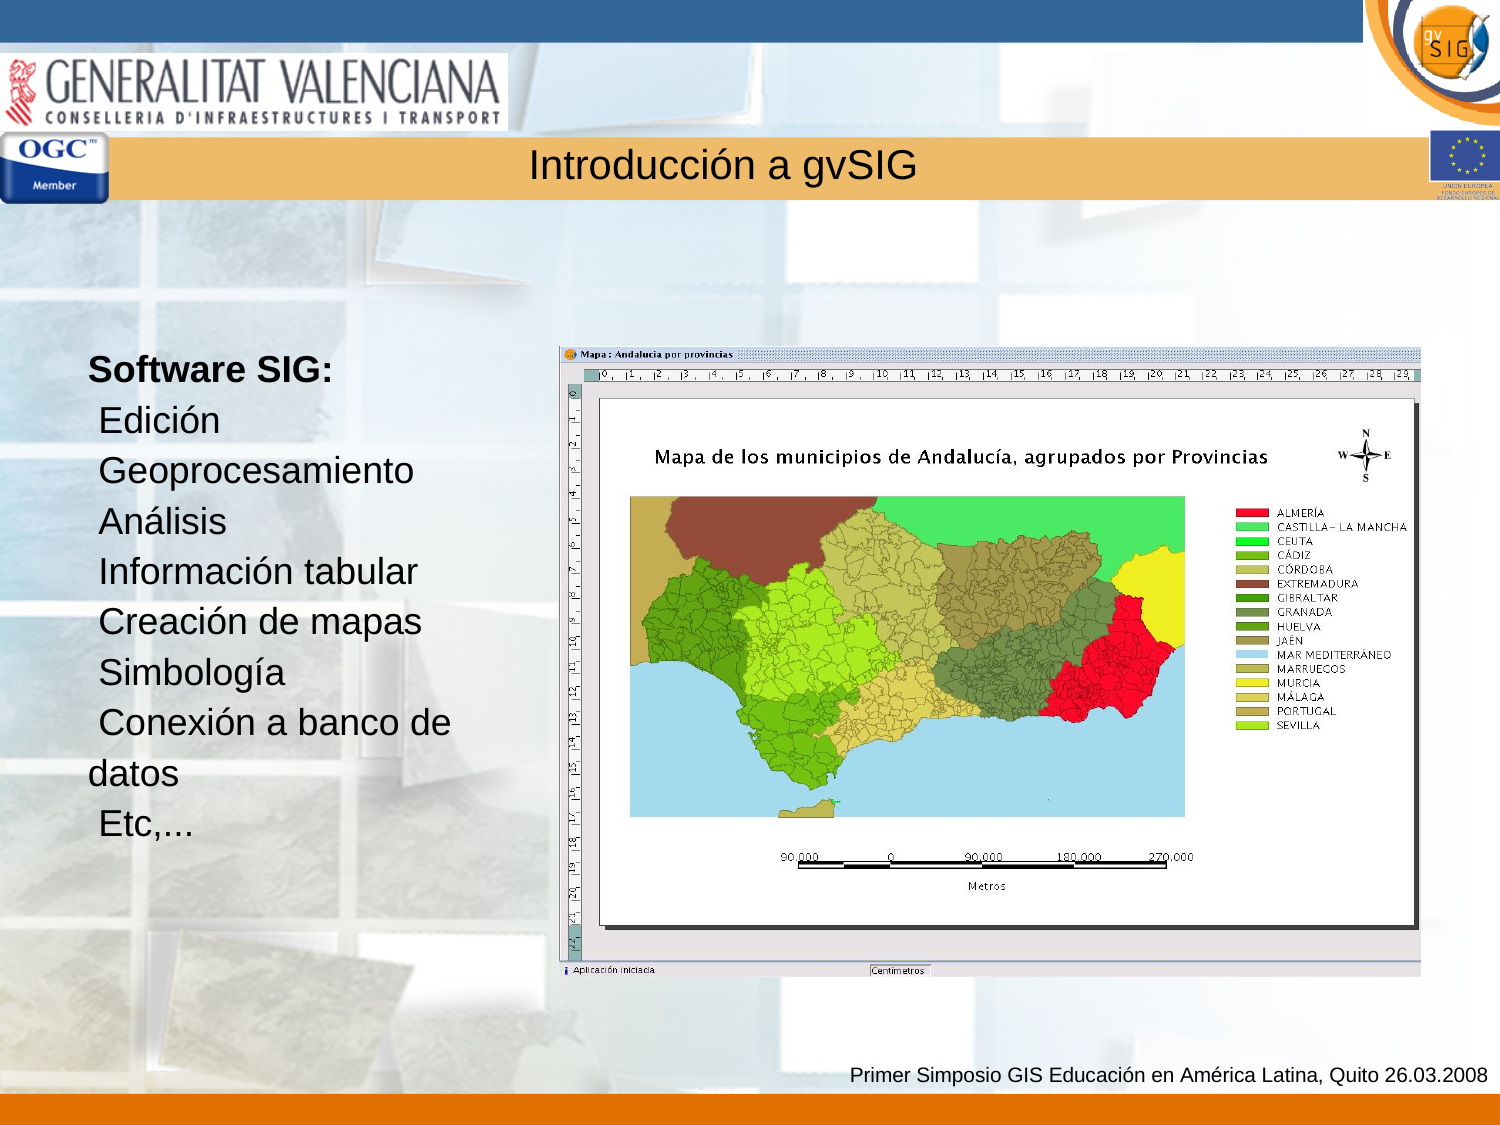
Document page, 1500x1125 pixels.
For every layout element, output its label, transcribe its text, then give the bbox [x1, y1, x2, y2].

picture [558, 346, 1421, 977]
picture [1429, 129, 1500, 200]
text_box Software SIG: Edición Geoprocesamiento Análisis Información tabular Creación de mapas Simbología Conexión a banco de datos Etc,... [87, 350, 499, 848]
picture [0, 53, 508, 131]
picture [1363, 0, 1500, 127]
picture [0, 132, 109, 204]
text_box Introducción a gvSIG [528, 144, 957, 191]
